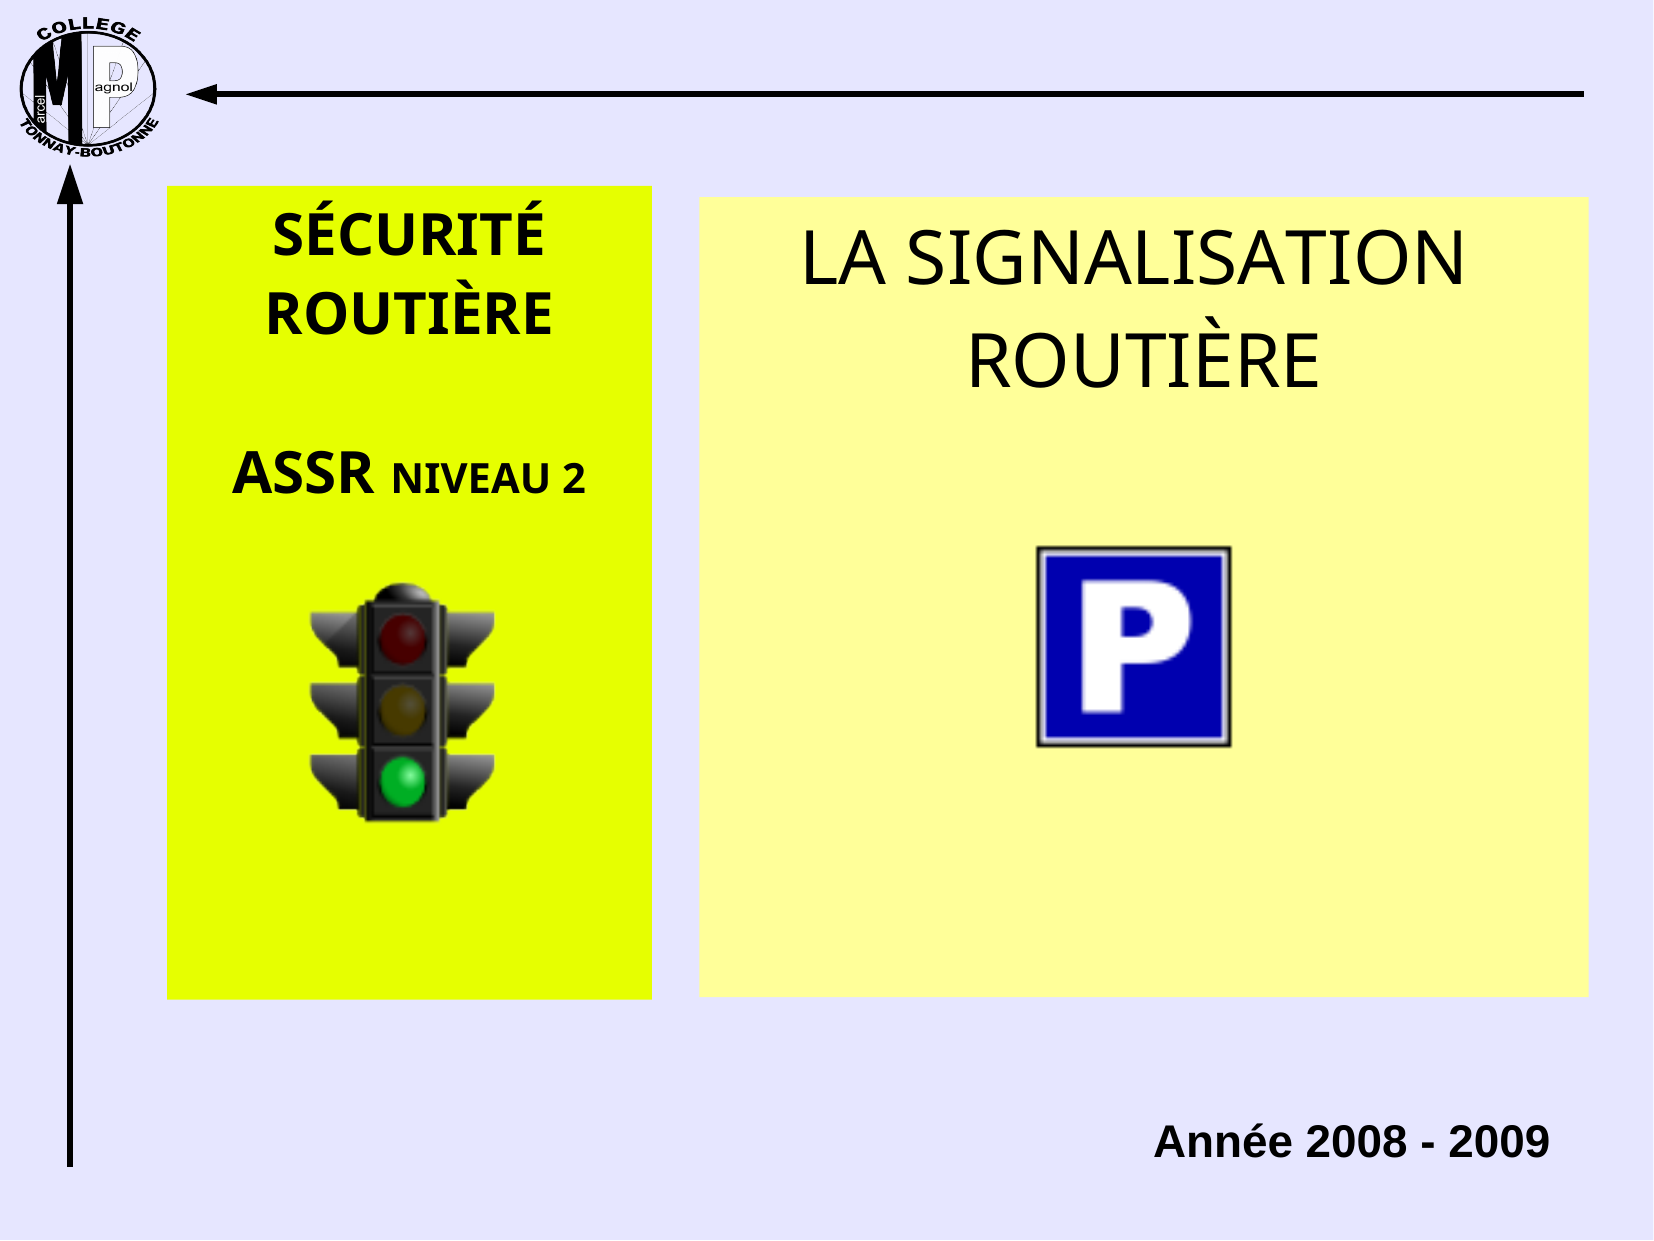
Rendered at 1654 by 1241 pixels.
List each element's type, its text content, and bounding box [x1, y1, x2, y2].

picture [302, 575, 503, 830]
picture [1005, 514, 1265, 782]
text_box LA SIGNALISATION ROUTIÈRE [699, 197, 1589, 998]
text_box Année 2008 - 2009 [1138, 1108, 1574, 1175]
text_box SÉCURITÉ ROUTIÈRE ASSR NIVEAU 2 [167, 185, 652, 1000]
picture [18, 17, 159, 157]
